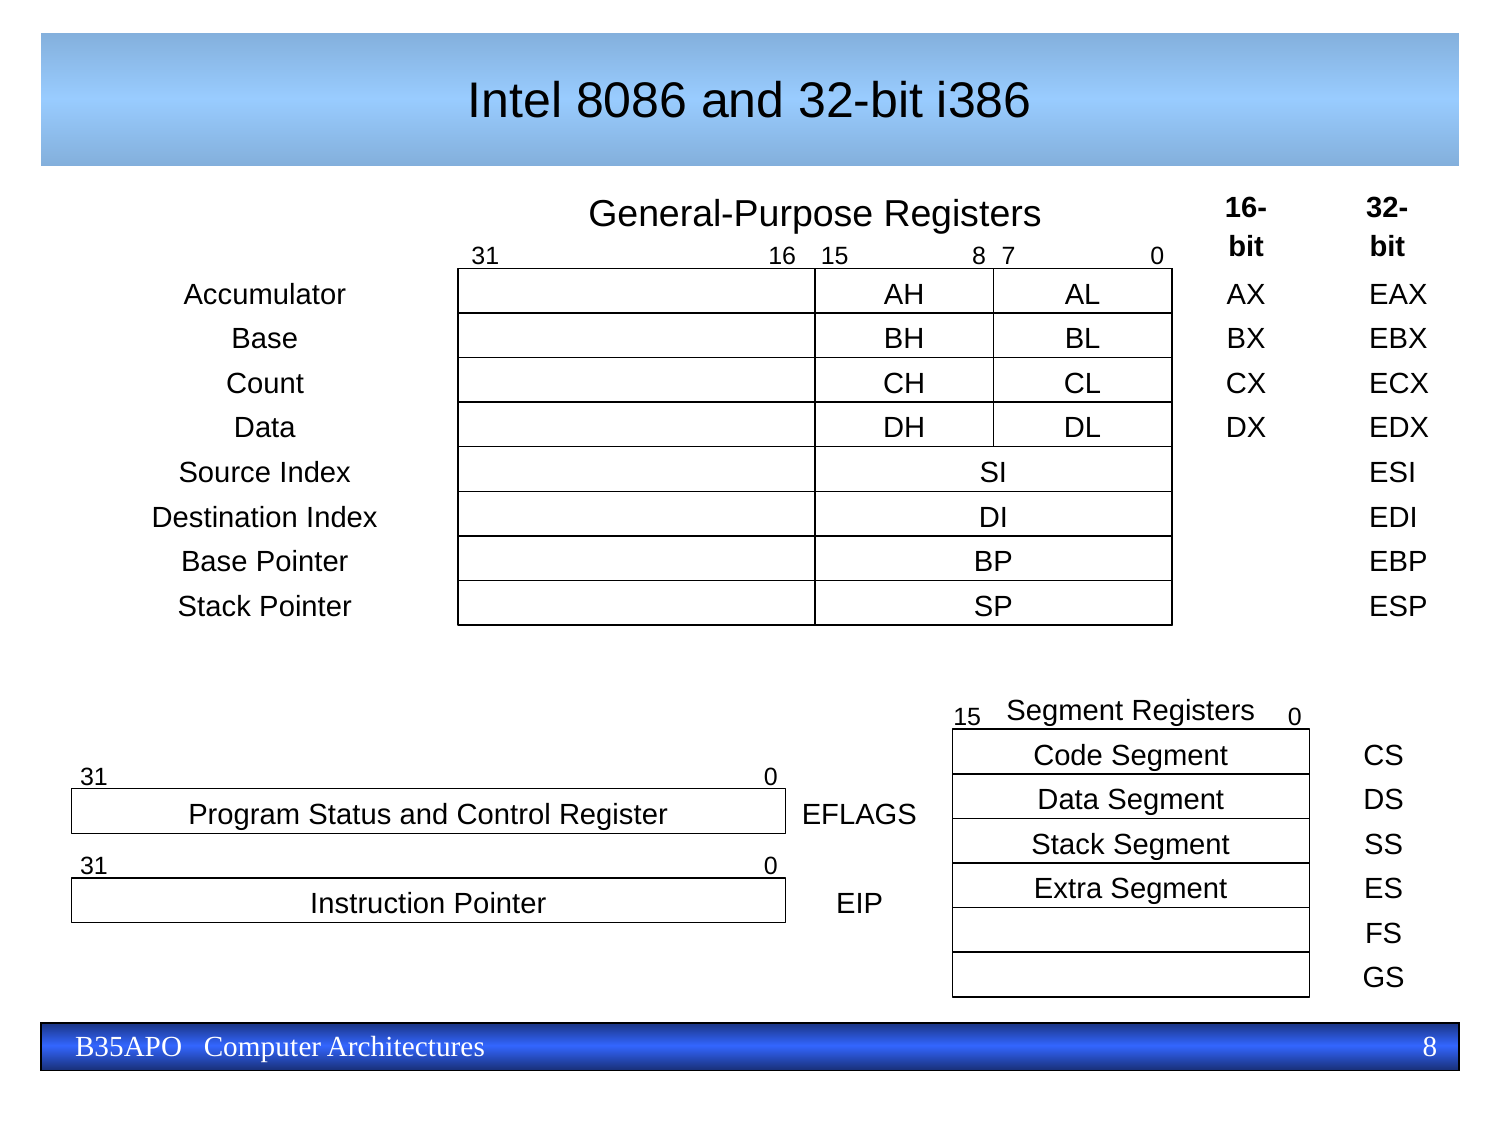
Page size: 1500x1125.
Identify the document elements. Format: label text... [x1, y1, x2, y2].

text_box EDI [1360, 498, 1457, 542]
text_box Code Segment [952, 735, 1309, 780]
text_box EBX [1360, 307, 1457, 364]
text_box 0 [755, 837, 786, 889]
text_box SI [815, 453, 1172, 485]
text_box Source Index [71, 441, 459, 485]
text_box Data Segment [952, 780, 1309, 812]
text_box Instruction Pointer [71, 872, 785, 929]
text_box 0 [755, 748, 786, 799]
text_box DL [994, 396, 1172, 453]
text_box Accumulator [71, 262, 459, 307]
text_box GS [1309, 958, 1459, 1003]
text_box EIP [785, 872, 934, 929]
text_box AX [1172, 262, 1321, 307]
text_box Stack Pointer [71, 574, 459, 631]
text_box 16-bit [1201, 176, 1291, 272]
text_box Data [71, 396, 459, 441]
text_box ESI [1360, 453, 1457, 498]
text_box 0 [1142, 228, 1172, 262]
text_box 31 [71, 731, 117, 816]
text_box EAX [1360, 262, 1457, 307]
text_box DX [1172, 408, 1321, 453]
text_box Destination Index [71, 485, 459, 530]
text_box DI [815, 485, 1172, 530]
text_box SP [815, 574, 1172, 631]
text_box BP [815, 530, 1172, 574]
text_box AH [815, 262, 994, 307]
text_box 32-bit [1342, 176, 1433, 272]
text_box CS [1309, 723, 1459, 780]
text_box ES [1309, 869, 1459, 914]
text_box EDX [1360, 408, 1457, 453]
text_box ECX [1360, 364, 1457, 408]
text_box Base [71, 307, 459, 351]
text_box EBP [1360, 542, 1457, 587]
text_box CX [1172, 364, 1321, 408]
text_box 31 [71, 821, 117, 905]
text_box DH [815, 396, 994, 453]
text_box Stack Segment [952, 812, 1309, 869]
title Intel 8086 and 32-bit i386 [41, 33, 1459, 166]
text_box 8 [963, 228, 994, 279]
text_box FS [1309, 914, 1459, 958]
text_box 0 [1279, 689, 1310, 740]
text_box Base Pointer [71, 530, 459, 574]
text_box BH [815, 307, 994, 351]
text_box AL [994, 262, 1172, 307]
text_box 31 [452, 214, 519, 293]
text_box 15 [945, 672, 990, 757]
text_box Extra Segment [952, 869, 1309, 914]
text_box DS [1309, 780, 1459, 825]
text_box 7 [994, 228, 1024, 279]
text_box CL [994, 351, 1172, 396]
text_box 16 [749, 214, 816, 293]
text_box EFLAGS [785, 782, 934, 839]
text_box BL [994, 307, 1172, 351]
text_box General-Purpose Registers [487, 175, 1143, 243]
text_box SS [1309, 825, 1459, 869]
text_box BX [1172, 307, 1321, 364]
text_box ESP [1360, 587, 1457, 631]
text_box CH [815, 351, 994, 396]
text_box 15 [816, 214, 863, 293]
text_box Program Status and Control Register [71, 782, 785, 839]
text_box Count [71, 351, 459, 396]
text_box Segment Registers [982, 678, 1280, 735]
